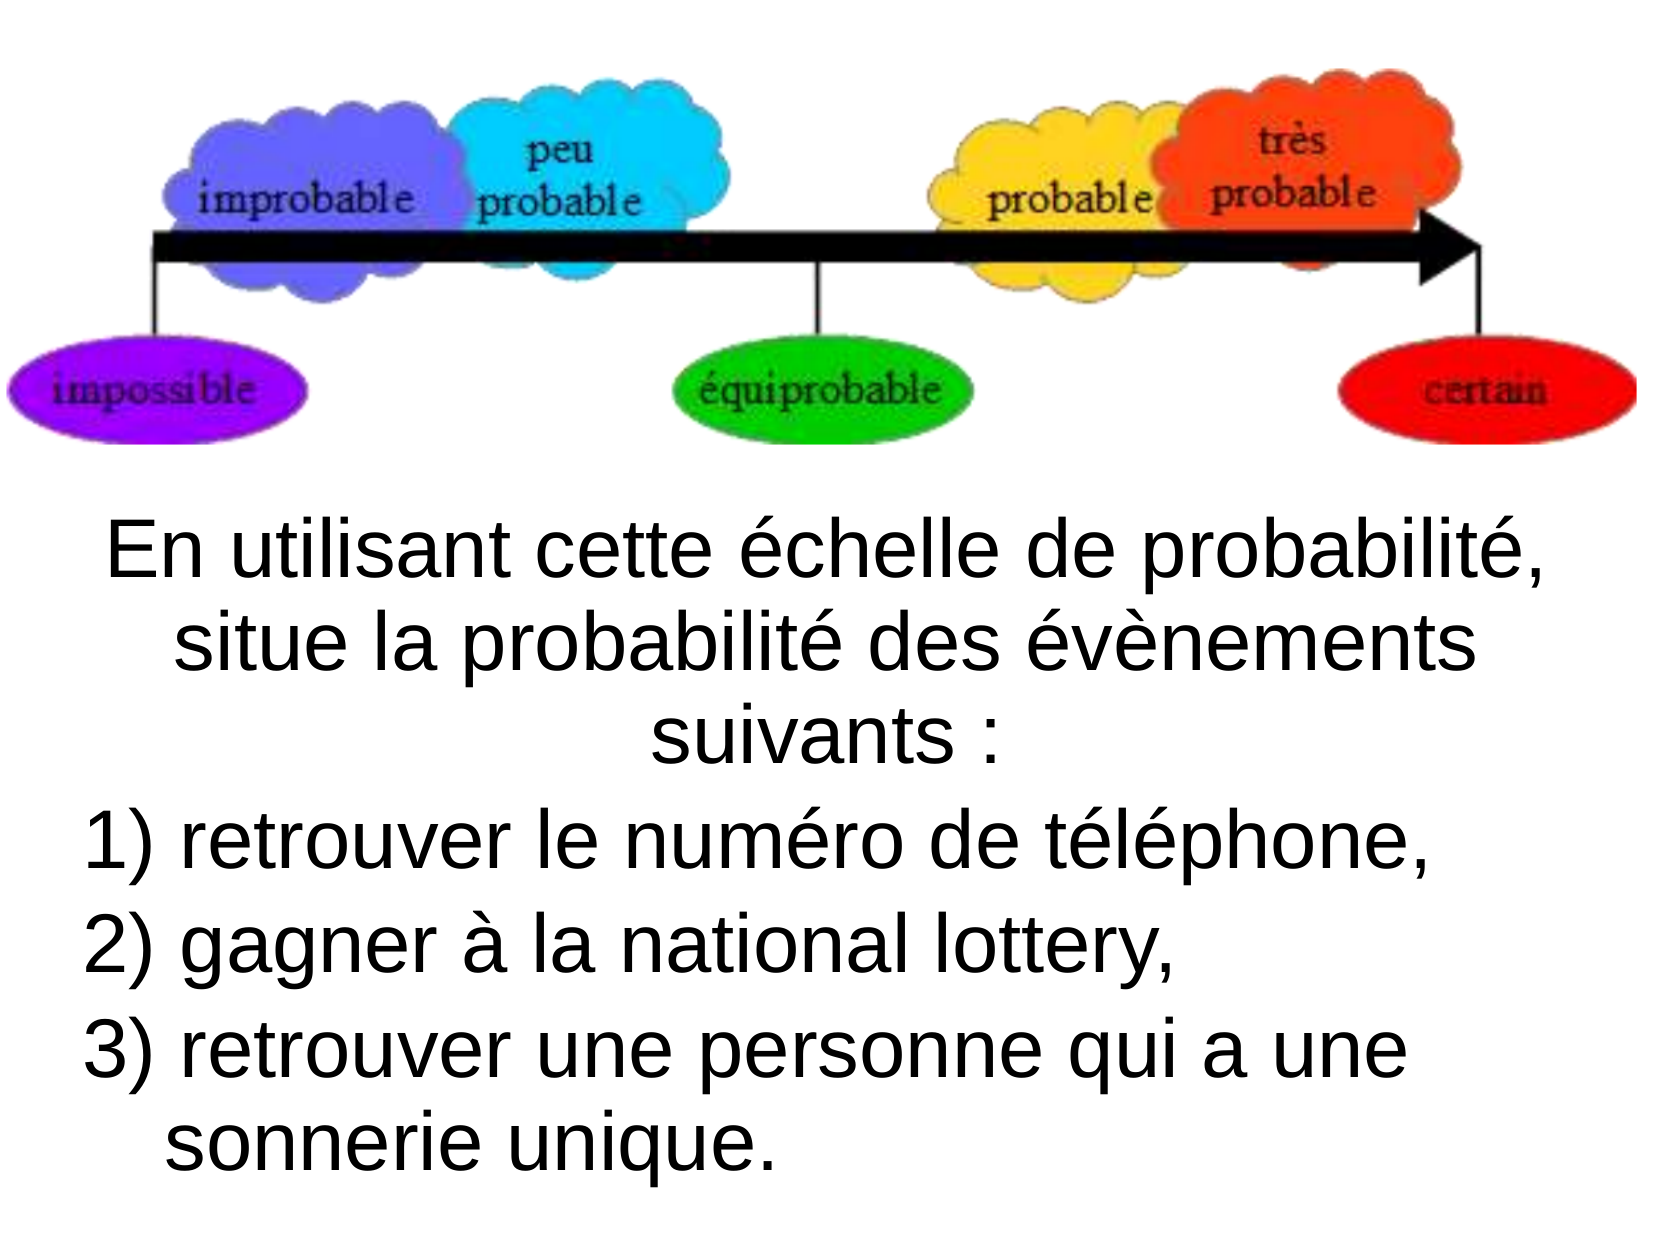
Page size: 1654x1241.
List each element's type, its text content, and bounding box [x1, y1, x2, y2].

picture [0, 58, 1654, 462]
subtitle En utilisant cette échelle de probabilité, situe la probabilité des évènements suivants : retrouver le numéro de téléphone, gagner à la national lottery, retrouver une personne qui a une sonnerie unique. [82, 501, 1571, 1189]
